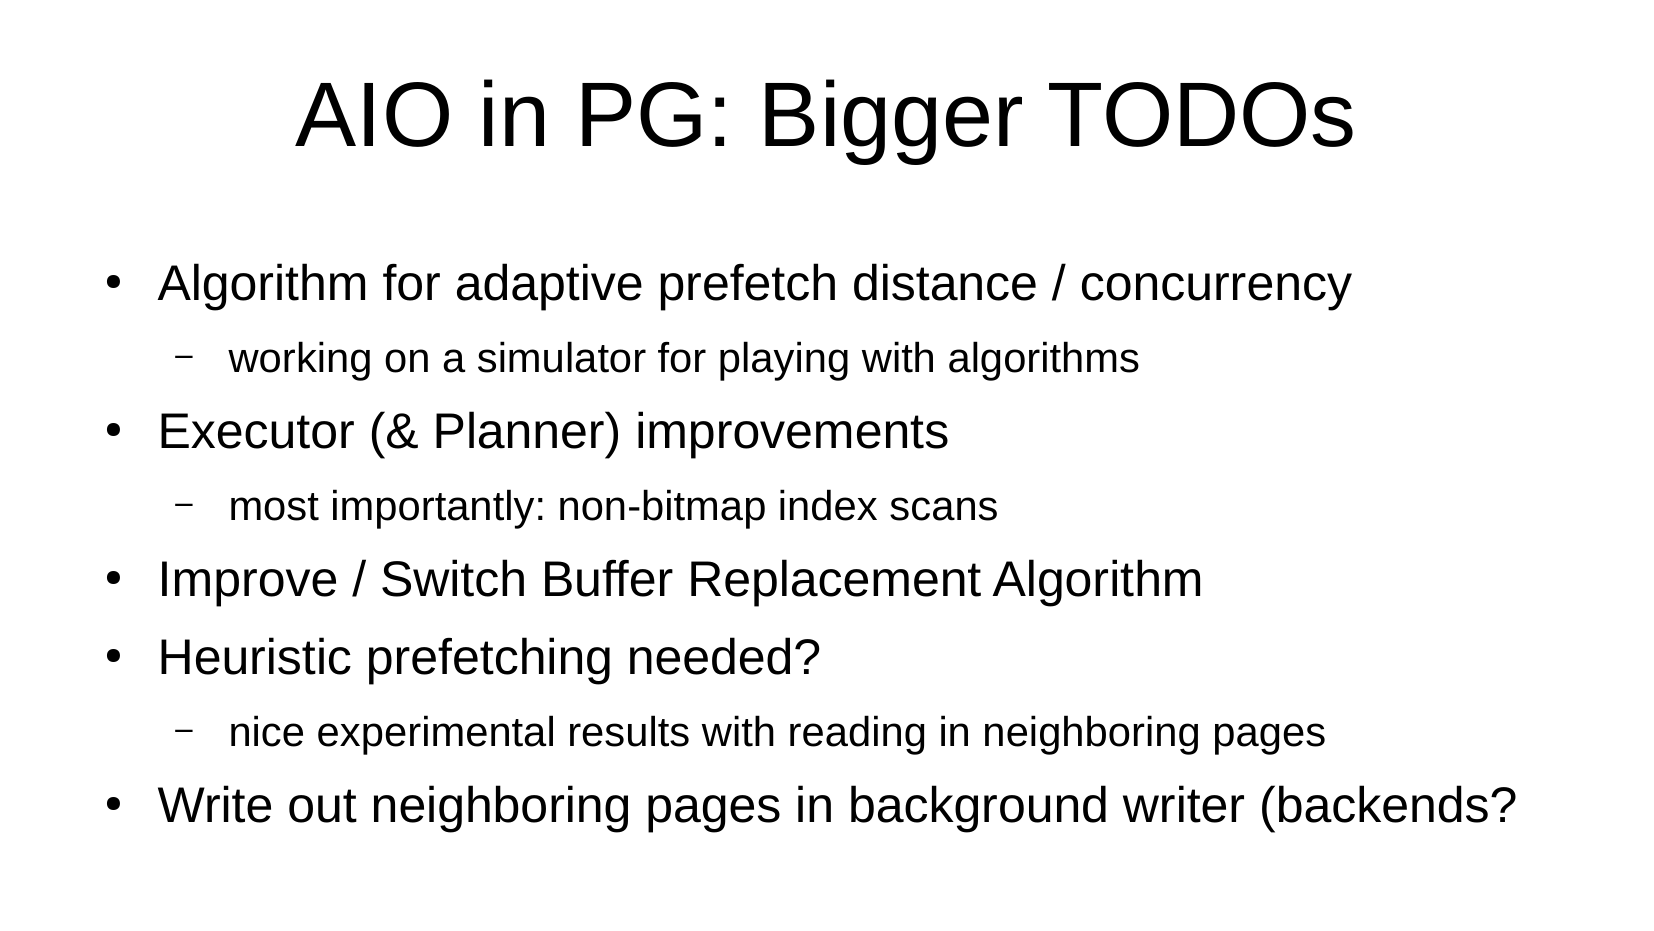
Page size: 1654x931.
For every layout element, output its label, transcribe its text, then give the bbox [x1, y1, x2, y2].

title AIO in PG: Bigger TODOs [82, 37, 1571, 193]
list Algorithm for adaptive prefetch distance / concurrency working on a simulator for playing with algorithms Executor (& Planner) improvements most importantly: non-bitmap index scans Improve / Switch Buffer Replacement Algorithm Heuristic prefetching needed? nice experimental results with reading in neighboring pages Write out neighboring pages in background writer (backends? [86, 255, 1576, 901]
